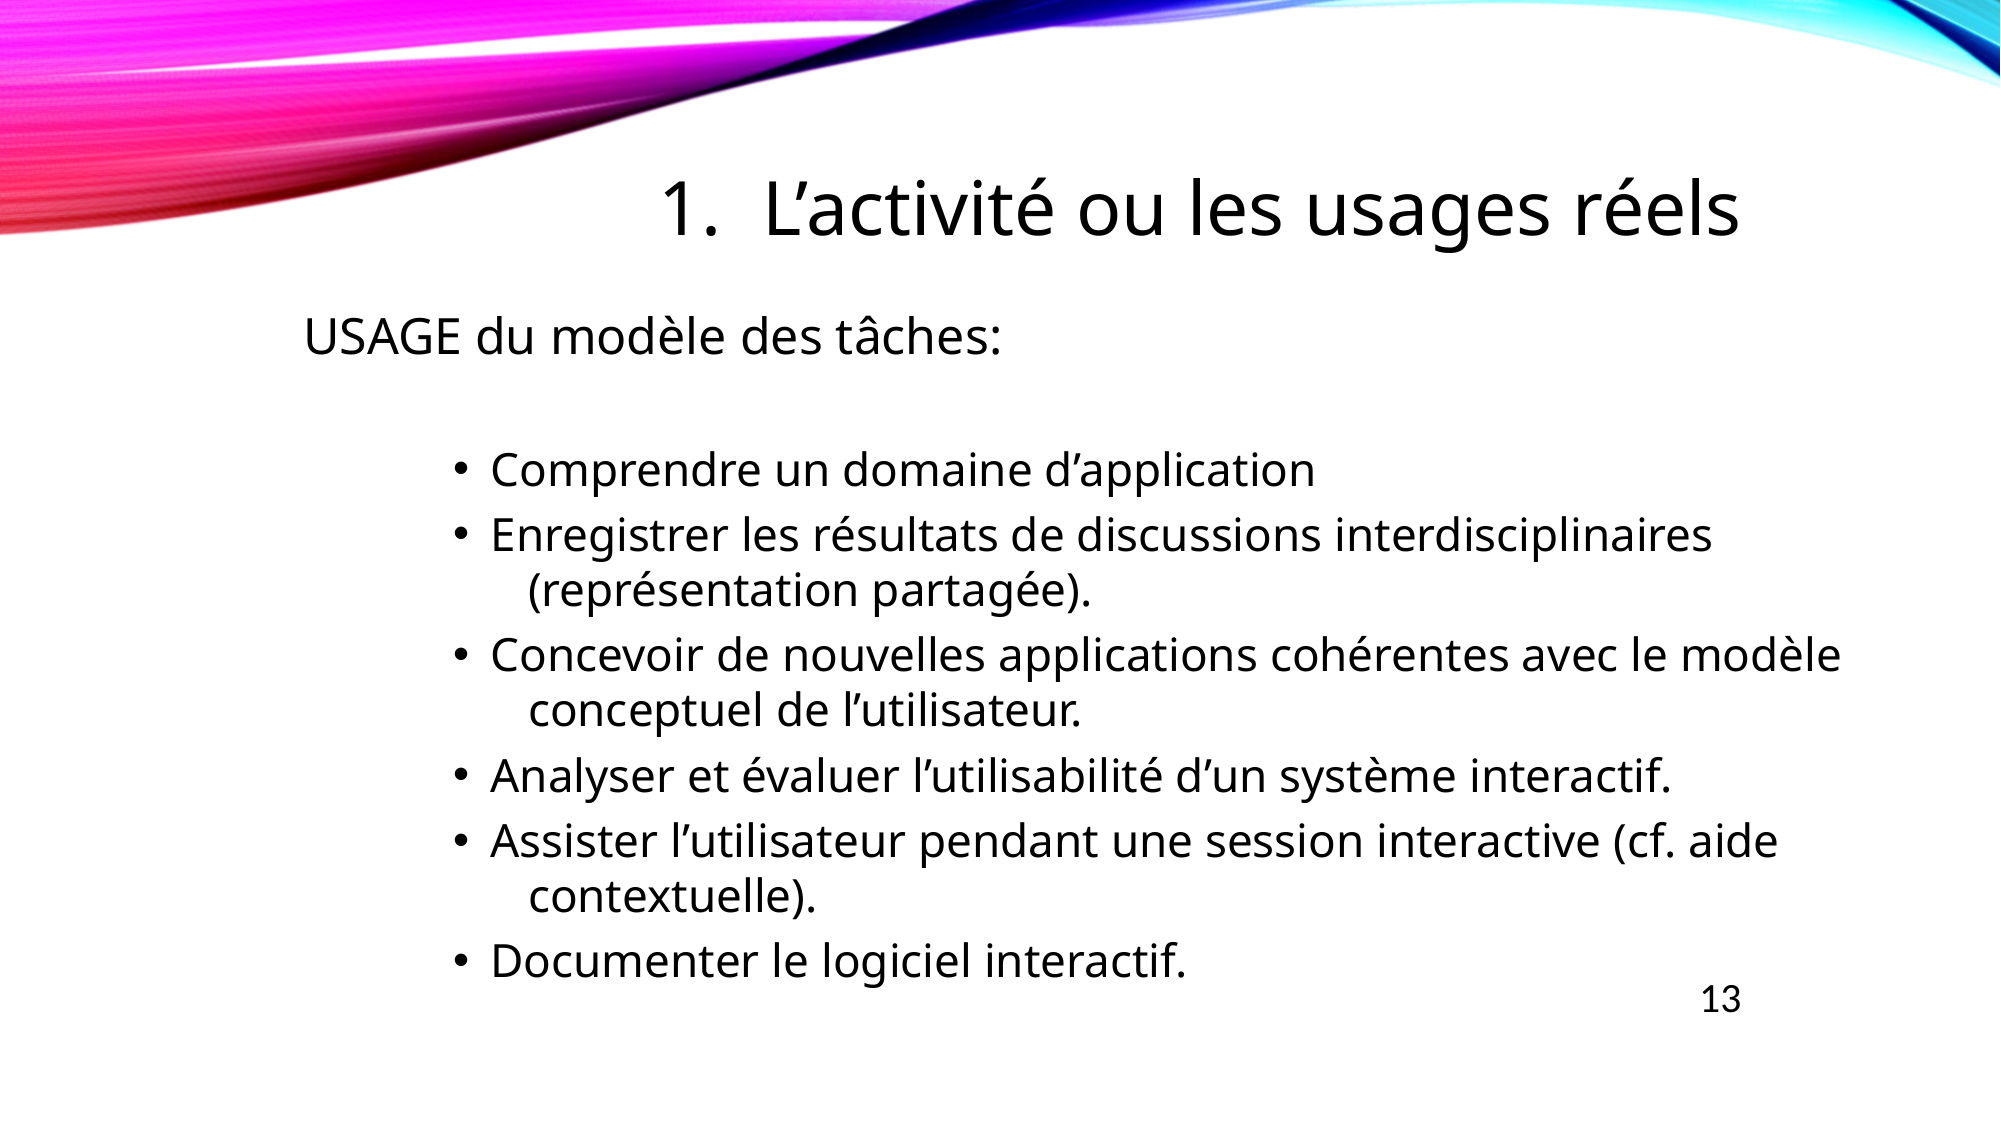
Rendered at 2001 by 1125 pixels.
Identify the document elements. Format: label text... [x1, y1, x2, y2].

text_box <numéro> [1684, 963, 1775, 1026]
picture [0, 0, 2000, 237]
title L’activité ou les usages réels [474, 125, 1888, 304]
list USAGE du modèle des tâches: Comprendre un domaine d’application Enregistrer les résultats de discussions interdisciplinaires (représentation partagée). Concevoir de nouvelles applications cohérentes avec le modèle conceptuel de l’utilisateur. Analyser et évaluer l’utilisabilité d’un système interactif. Assister l’utilisateur pendant une session interactive (cf. aide contextuelle). Documenter le logiciel interactif. [138, 304, 1920, 1025]
